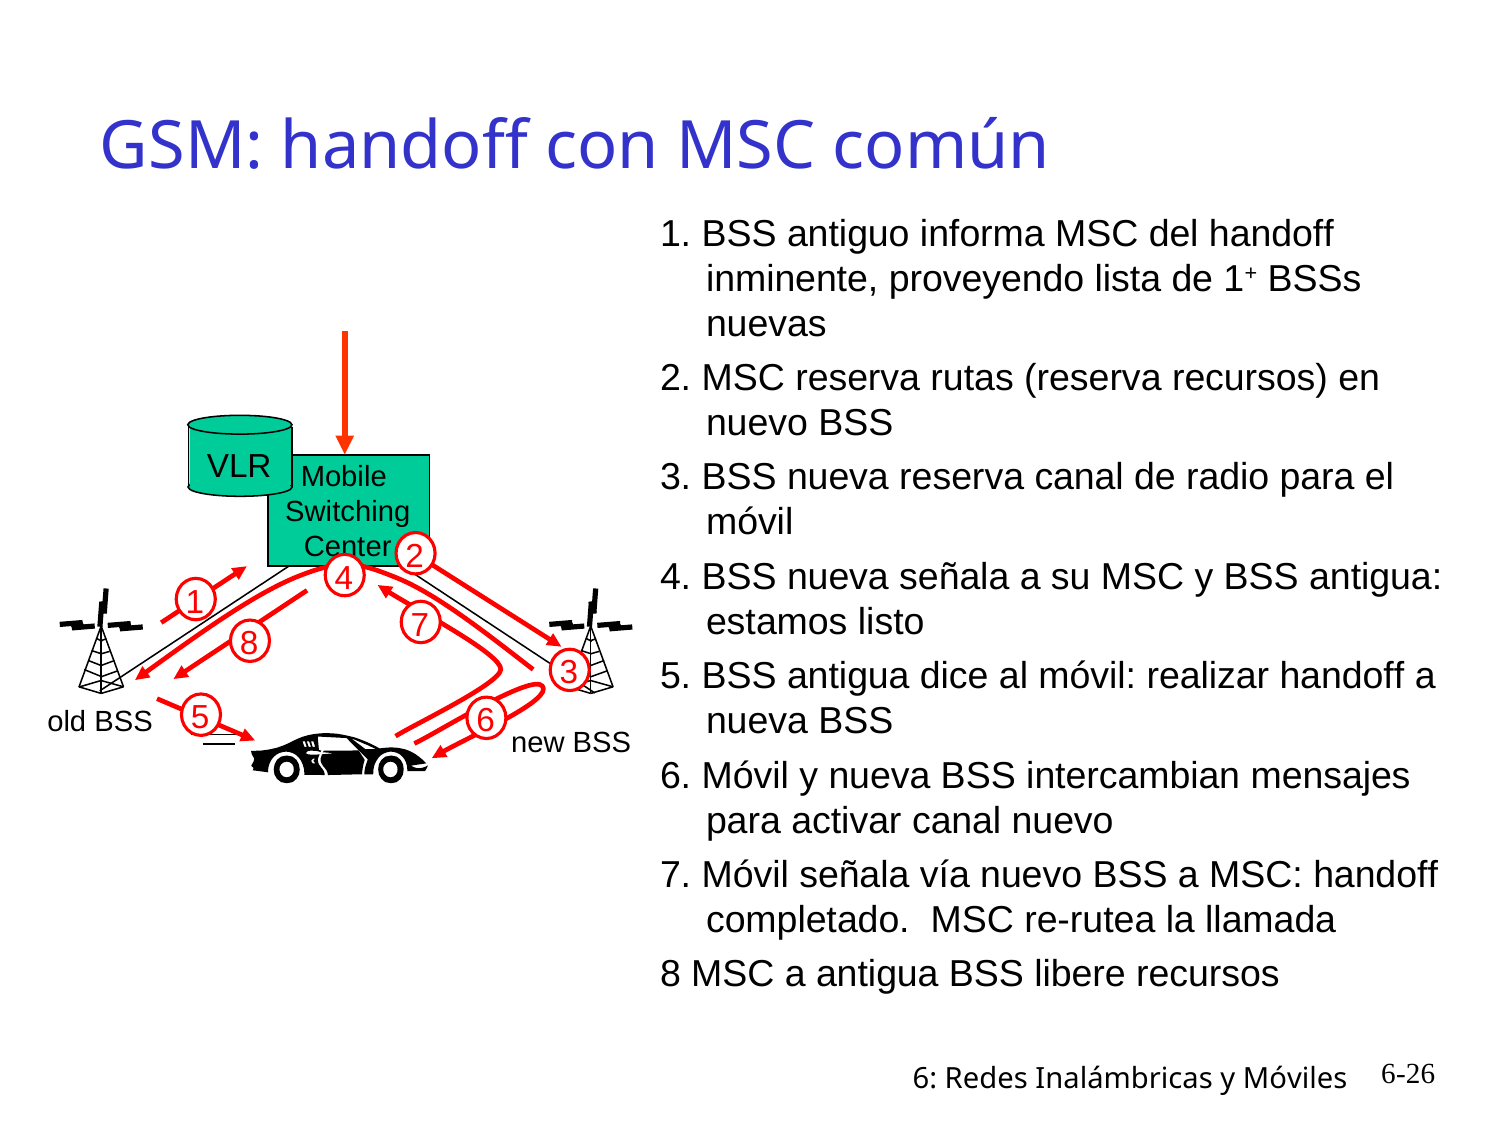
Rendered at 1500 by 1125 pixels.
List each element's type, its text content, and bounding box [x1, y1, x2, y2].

text_box 8 [224, 613, 274, 670]
text_box 4 [319, 548, 368, 604]
text_box GSM: handoff con MSC común [85, 47, 1361, 236]
text_box Mobile Switching Center [267, 449, 429, 570]
picture [251, 726, 428, 784]
text_box new BSS [496, 715, 645, 766]
text_box 7 [395, 594, 444, 651]
text_box 1. BSS antiguo informa MSC del handoff inminente, proveyendo lista de 1+ BSSs nuevas 2. MSC reserva rutas (reserva recursos) en nuevo BSS 3. BSS nueva reserva canal de radio para el móvil 4. BSS nueva señala a su MSC y BSS antigua: estamos listo 5. BSS antigua dice al móvil: realizar handoff a nueva BSS 6. Móvil y nueva BSS intercambian mensajes para activar canal nuevo 7. Móvil señala vía nuevo BSS a MSC: handoff completado. MSC re-rutea la llamada 8 MSC a antigua BSS libere recursos [645, 201, 1500, 1001]
text_box 3 [544, 642, 593, 699]
text_box 5 [175, 687, 225, 744]
text_box old BSS [32, 694, 169, 745]
text_box VLR [192, 436, 287, 492]
text_box 2 [390, 526, 439, 582]
text_box 6 [461, 690, 472, 697]
text_box 6 [461, 690, 510, 747]
text_box 1 [170, 572, 219, 628]
